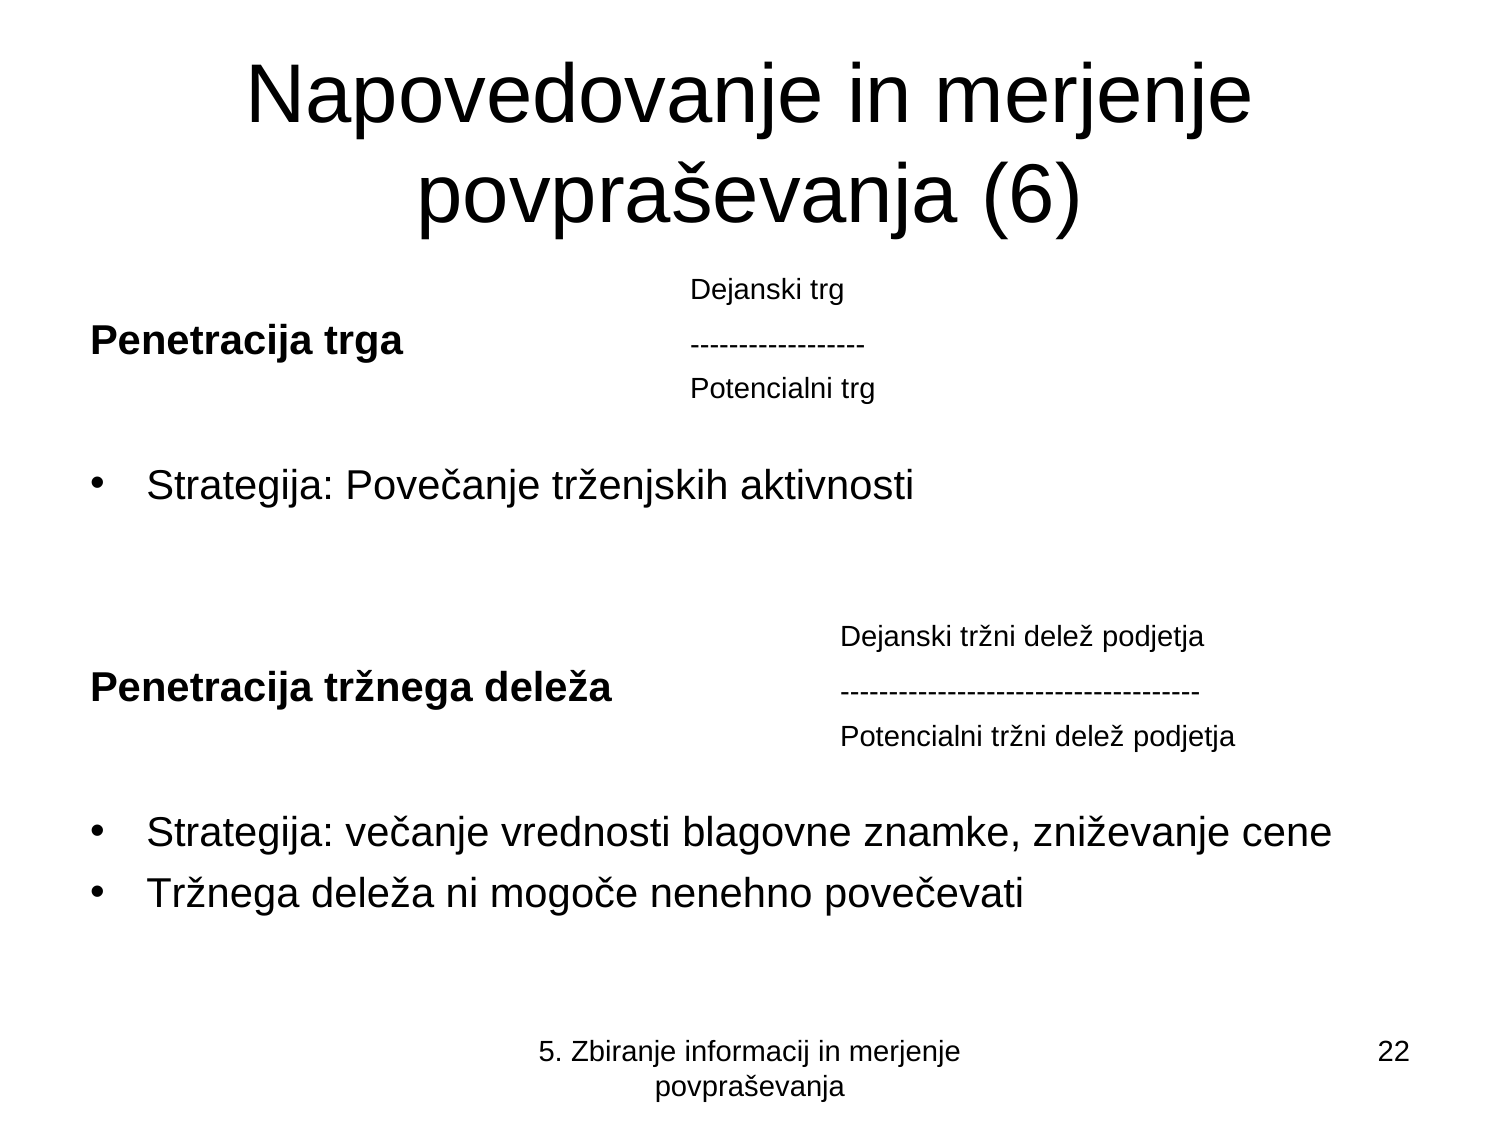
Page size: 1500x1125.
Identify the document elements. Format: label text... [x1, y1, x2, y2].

text_box <number> [1074, 1024, 1426, 1103]
text_box 5. Zbiranje informacij in merjenje povpraševanja [512, 1024, 988, 1103]
title Napovedovanje in merjenje povpraševanja (6) [75, 31, 1426, 247]
list Dejanski trg Penetracija trga ------------------ Potencialni trg Strategija: Povečanje trženjskih aktivnosti Dejanski tržni delež podjetja Penetracija tržnega deleža ------------------------------------- Potencialni tržni delež podjetja Strategija: večanje vrednosti blagovne znamke, zniževanje cene Tržnega deleža ni mogoče nenehno povečevati [75, 262, 1426, 1006]
